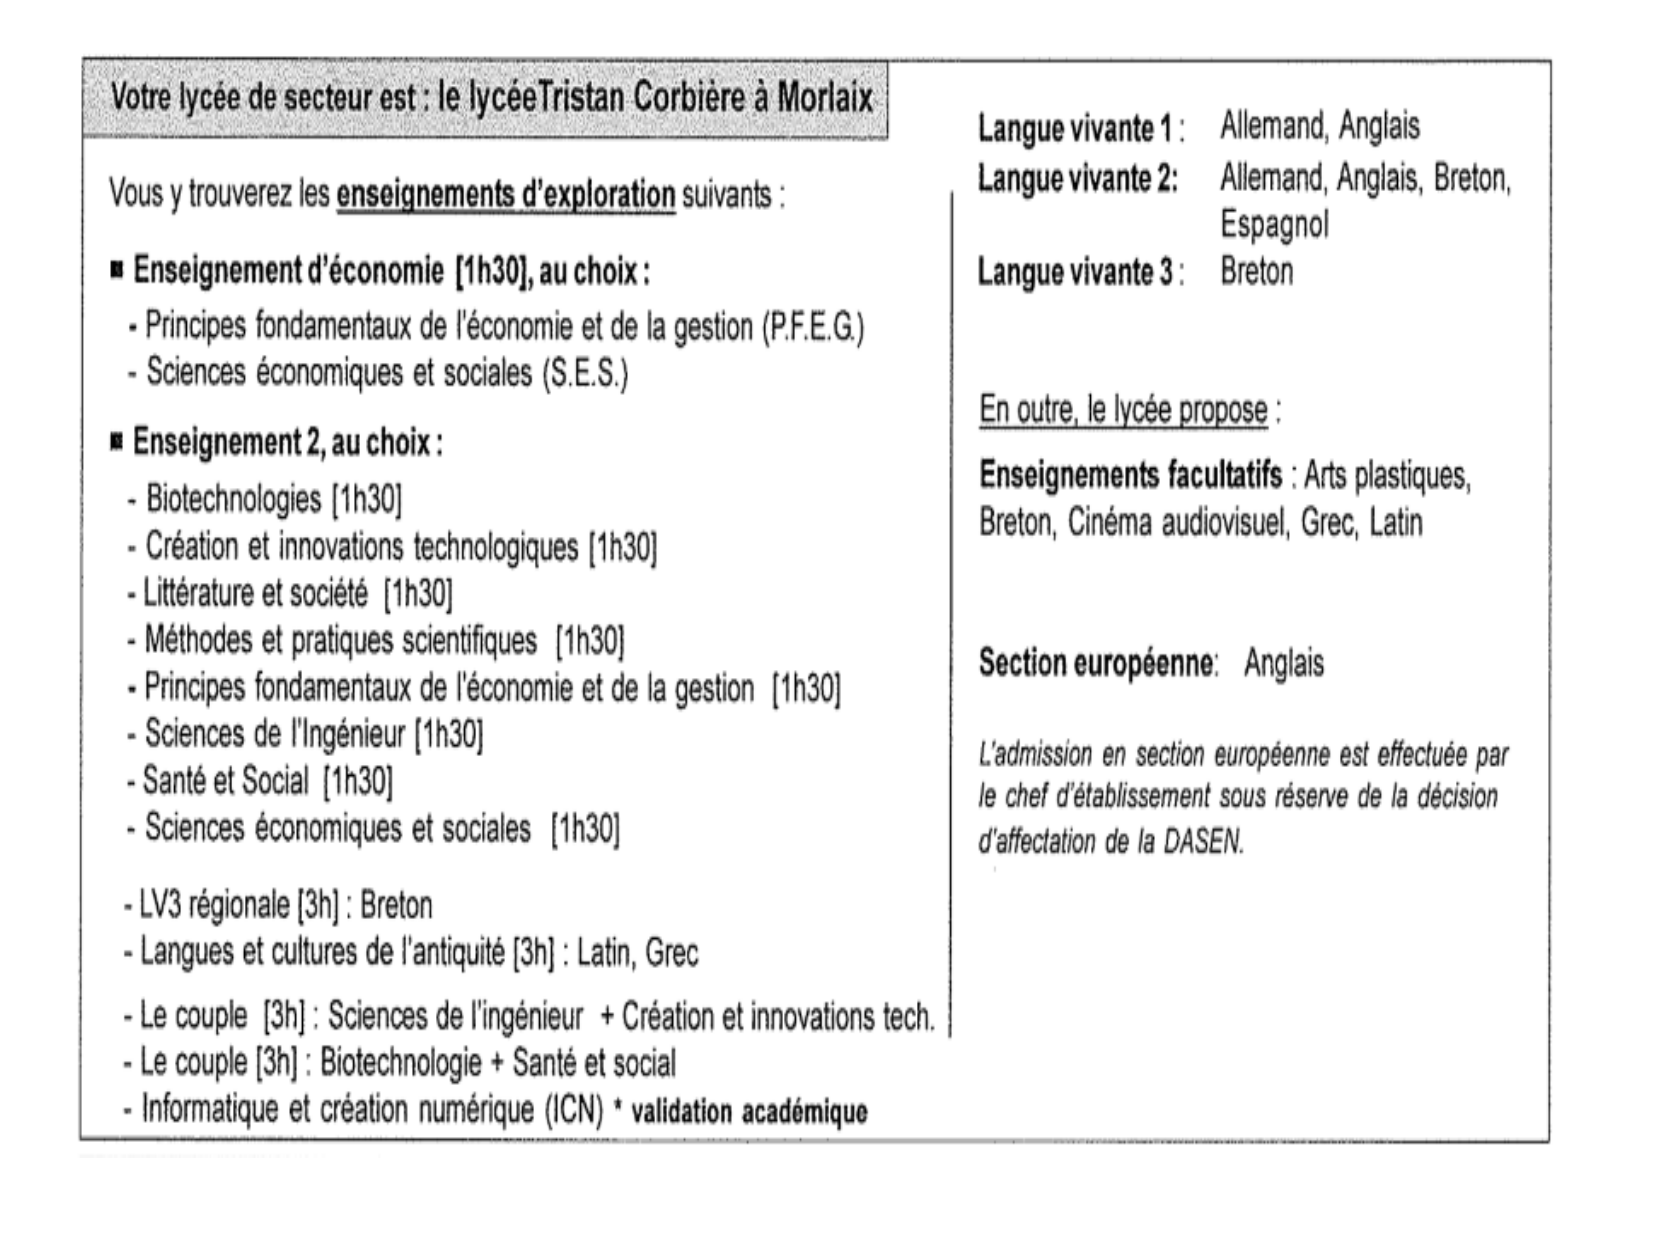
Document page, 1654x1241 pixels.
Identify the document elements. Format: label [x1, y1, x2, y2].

picture [70, 47, 1571, 1158]
